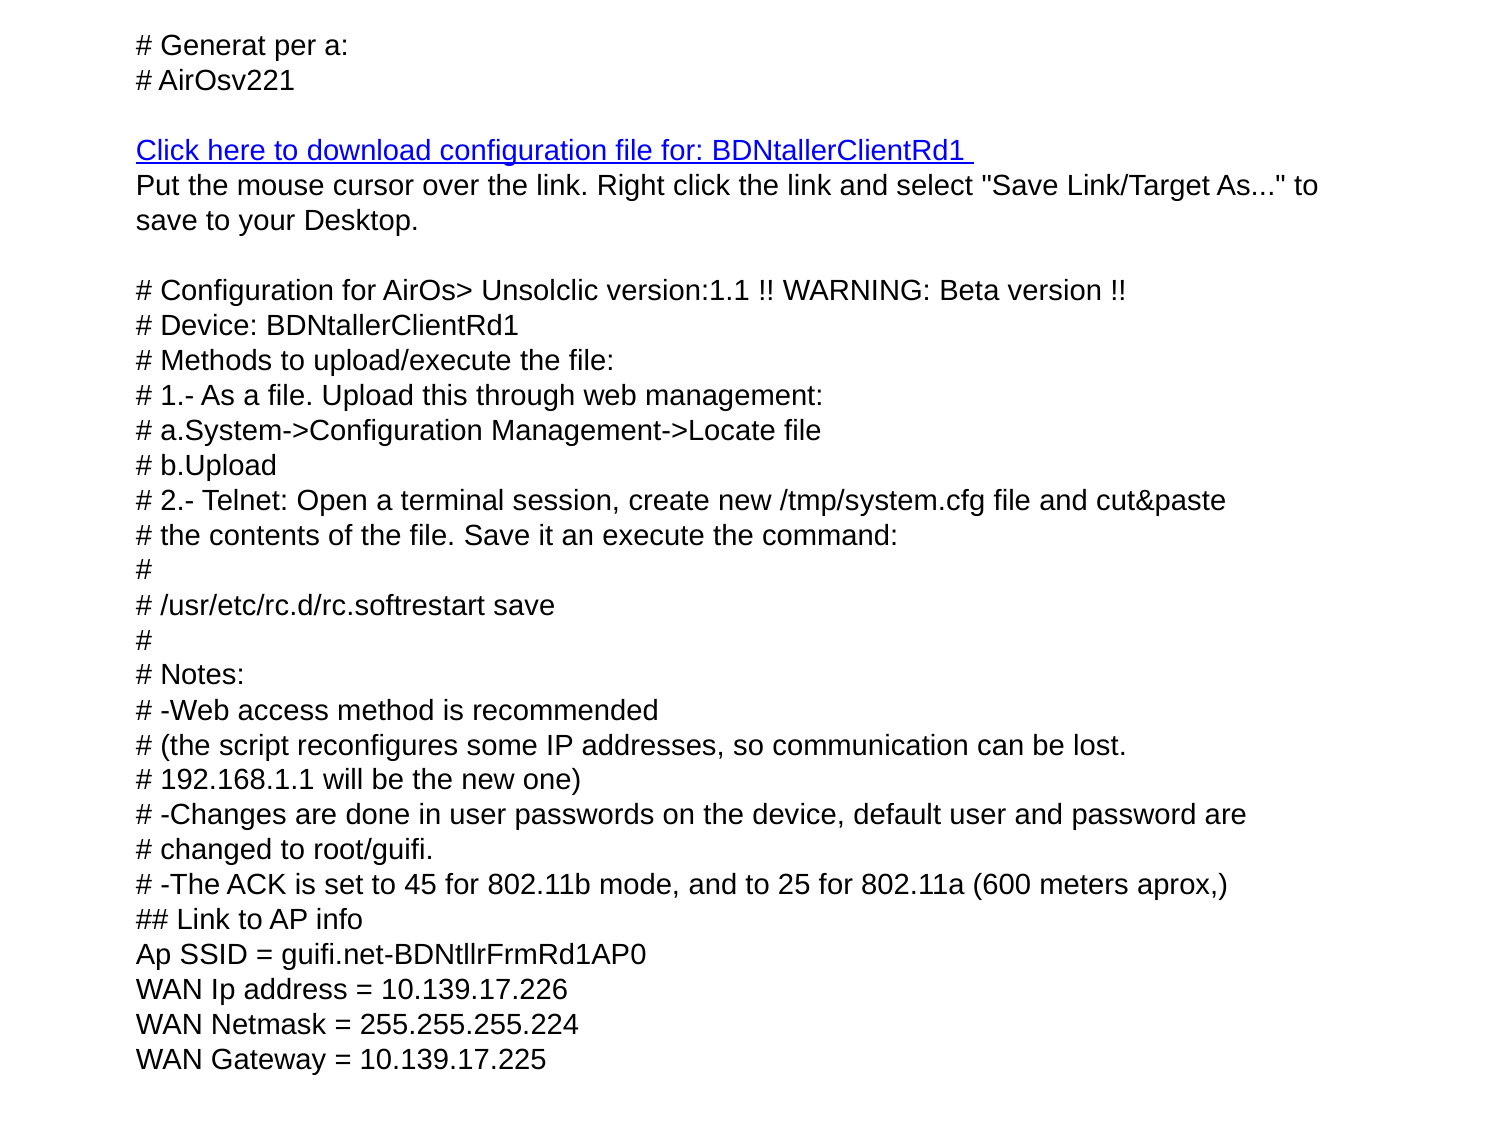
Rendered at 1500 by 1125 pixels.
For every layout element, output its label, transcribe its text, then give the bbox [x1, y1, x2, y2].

text_box # Generat per a: # AirOsv221 Click here to download configuration file for: BDNtallerClientRd1 Put the mouse cursor over the link. Right click the link and select "Save Link/Target As..." to save to your Desktop. # Configuration for AirOs> Unsolclic version:1.1 !! WARNING: Beta version !! # Device: BDNtallerClientRd1 # Methods to upload/execute the file: # 1.- As a file. Upload this through web management: # a.System->Configuration Management->Locate file # b.Upload # 2.- Telnet: Open a terminal session, create new /tmp/system.cfg file and cut&paste # the contents of the file. Save it an execute the command: # # /usr/etc/rc.d/rc.softrestart save # # Notes: # -Web access method is recommended # (the script reconfigures some IP addresses, so communication can be lost. # 192.168.1.1 will be the new one) # -Changes are done in user passwords on the device, default user and password are # changed to root/guifi. # -The ACK is set to 45 for 802.11b mode, and to 25 for 802.11a (600 meters aprox,) ## Link to AP info Ap SSID = guifi.net-BDNtllrFrmRd1AP0 WAN Ip address = 10.139.17.226 WAN Netmask = 255.255.255.224 WAN Gateway = 10.139.17.225 [121, 19, 1385, 1084]
